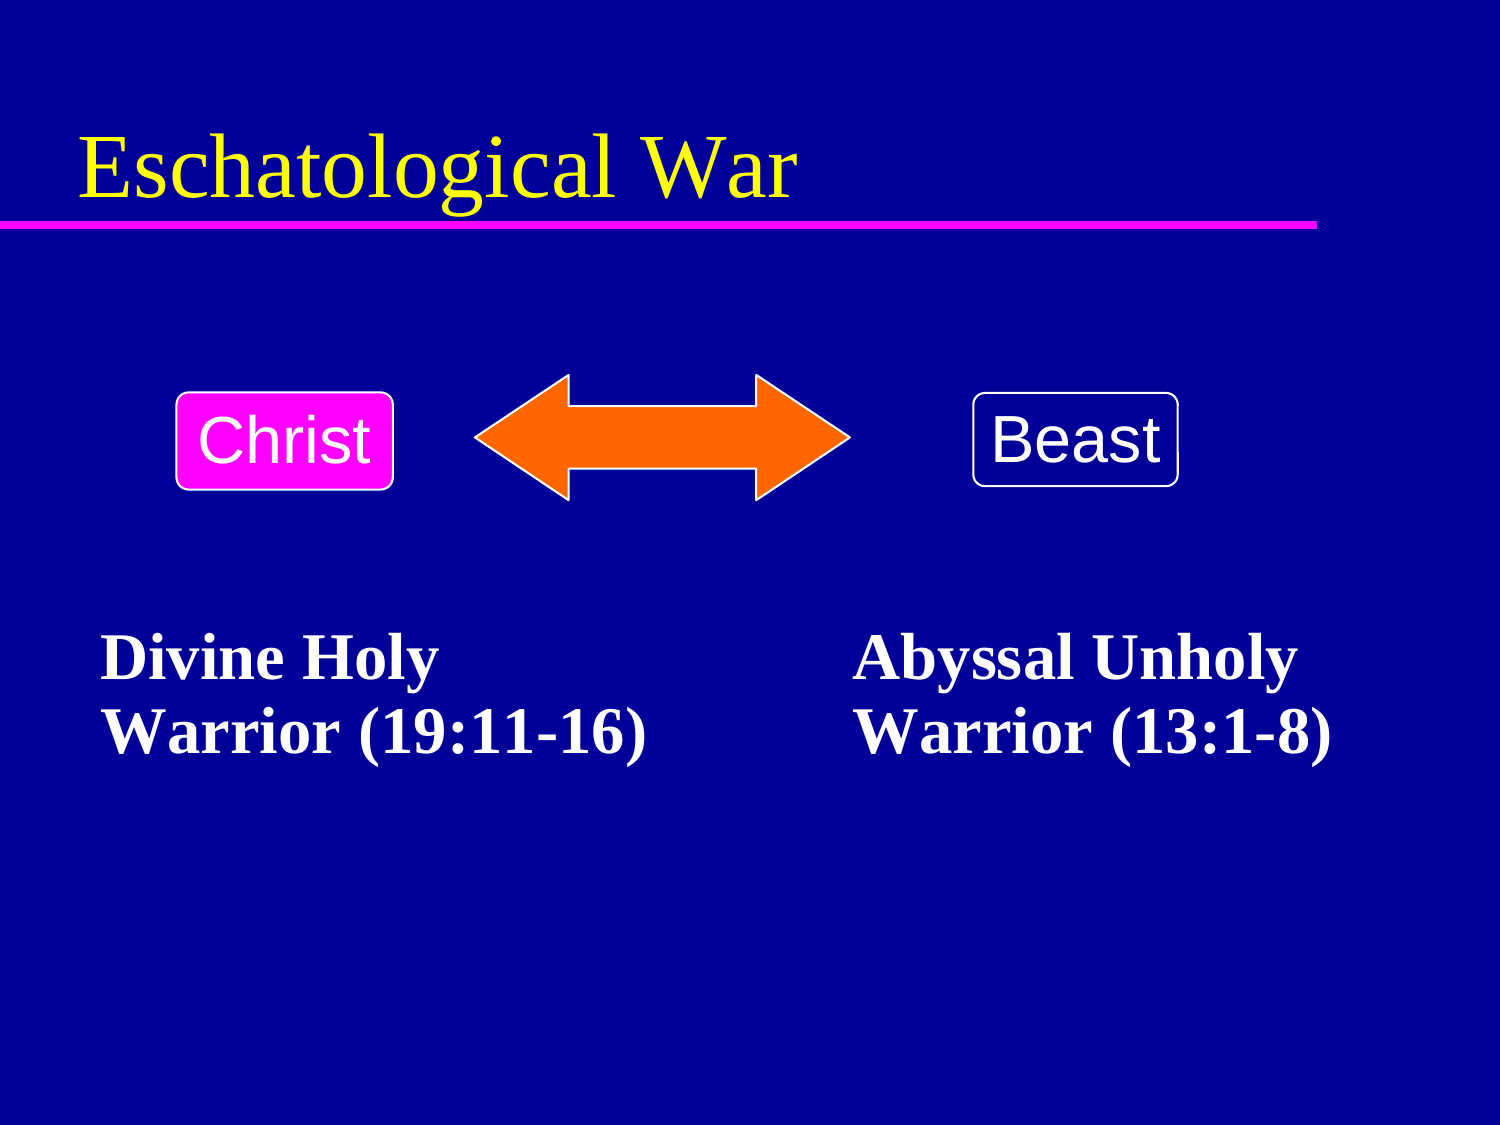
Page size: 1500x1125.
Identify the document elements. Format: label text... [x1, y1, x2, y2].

text_box [474, 374, 850, 501]
text_box Christ [176, 392, 393, 490]
text_box Divine Holy Warrior (19:11-16) [85, 612, 676, 776]
text_box Beast [973, 392, 1178, 487]
text_box Abyssal Unholy Warrior (13:1-8) [837, 612, 1497, 776]
title Eschatological War [62, 43, 1338, 225]
